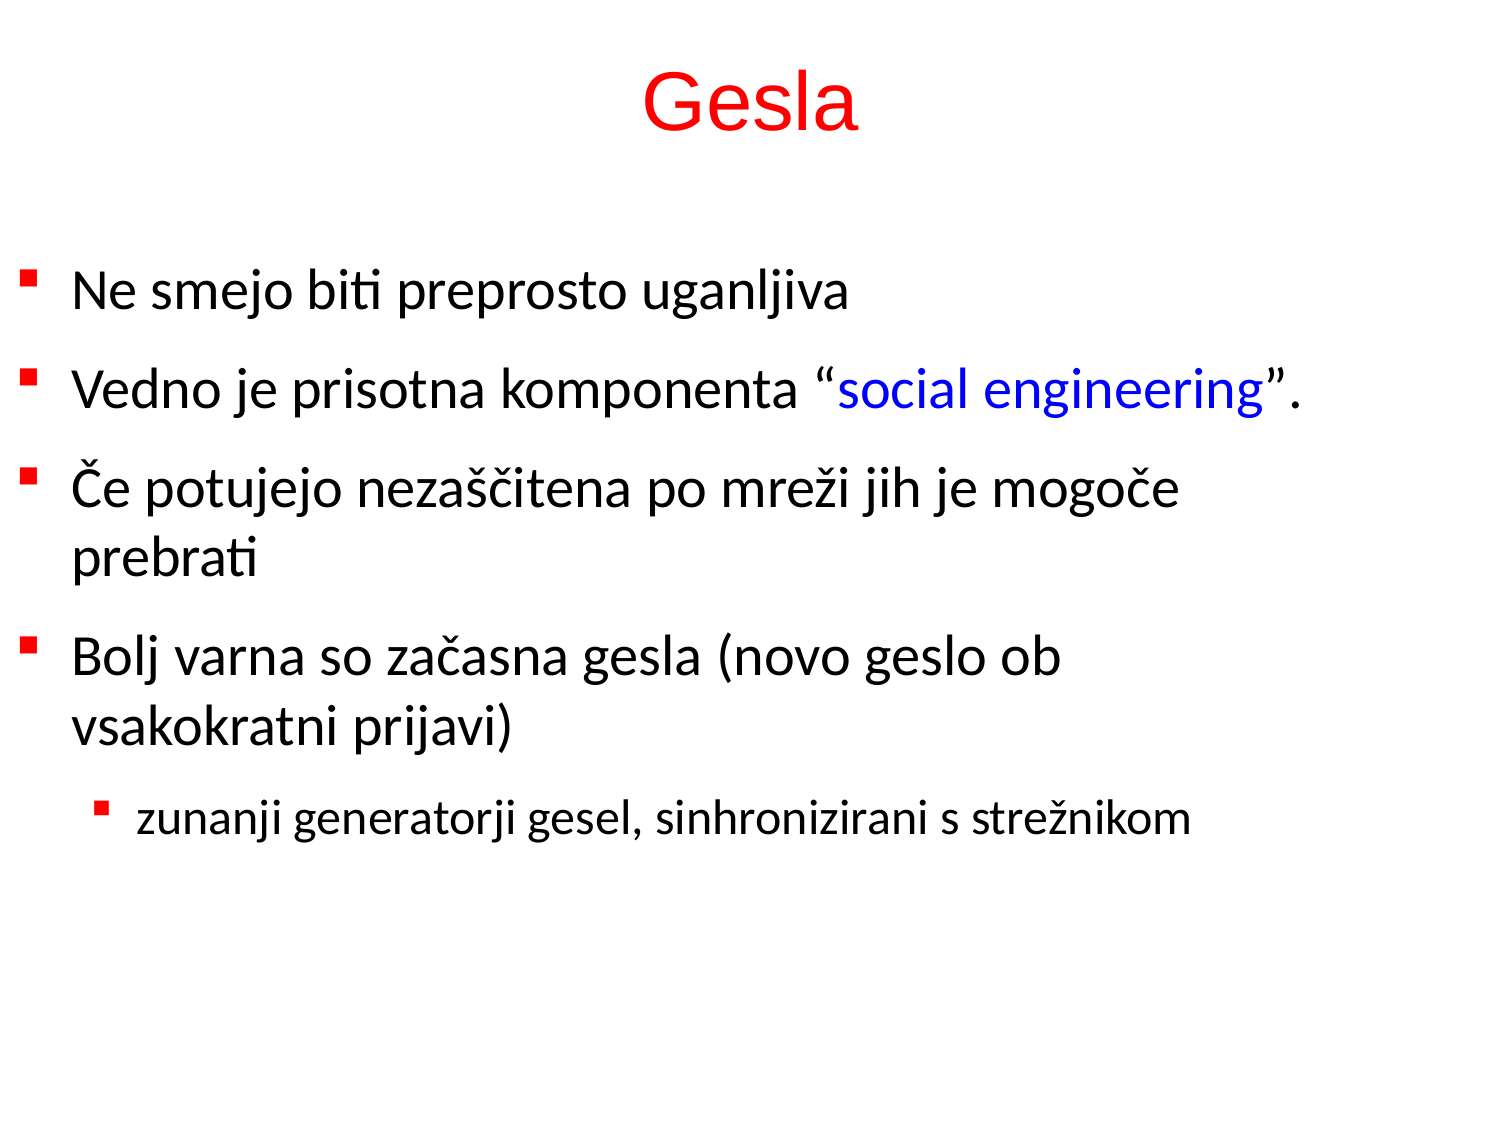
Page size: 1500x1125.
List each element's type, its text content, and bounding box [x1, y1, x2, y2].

title Gesla [75, 39, 1426, 156]
list Ne smejo biti preprosto uganljiva Vedno je prisotna komponenta “social engineering”. Če potujejo nezaščitena po mreži jih je mogoče prebrati Bolj varna so začasna gesla (novo geslo ob vsakokratni prijavi) zunanji generatorji gesel, sinhronizirani s strežnikom [0, 243, 1351, 1008]
